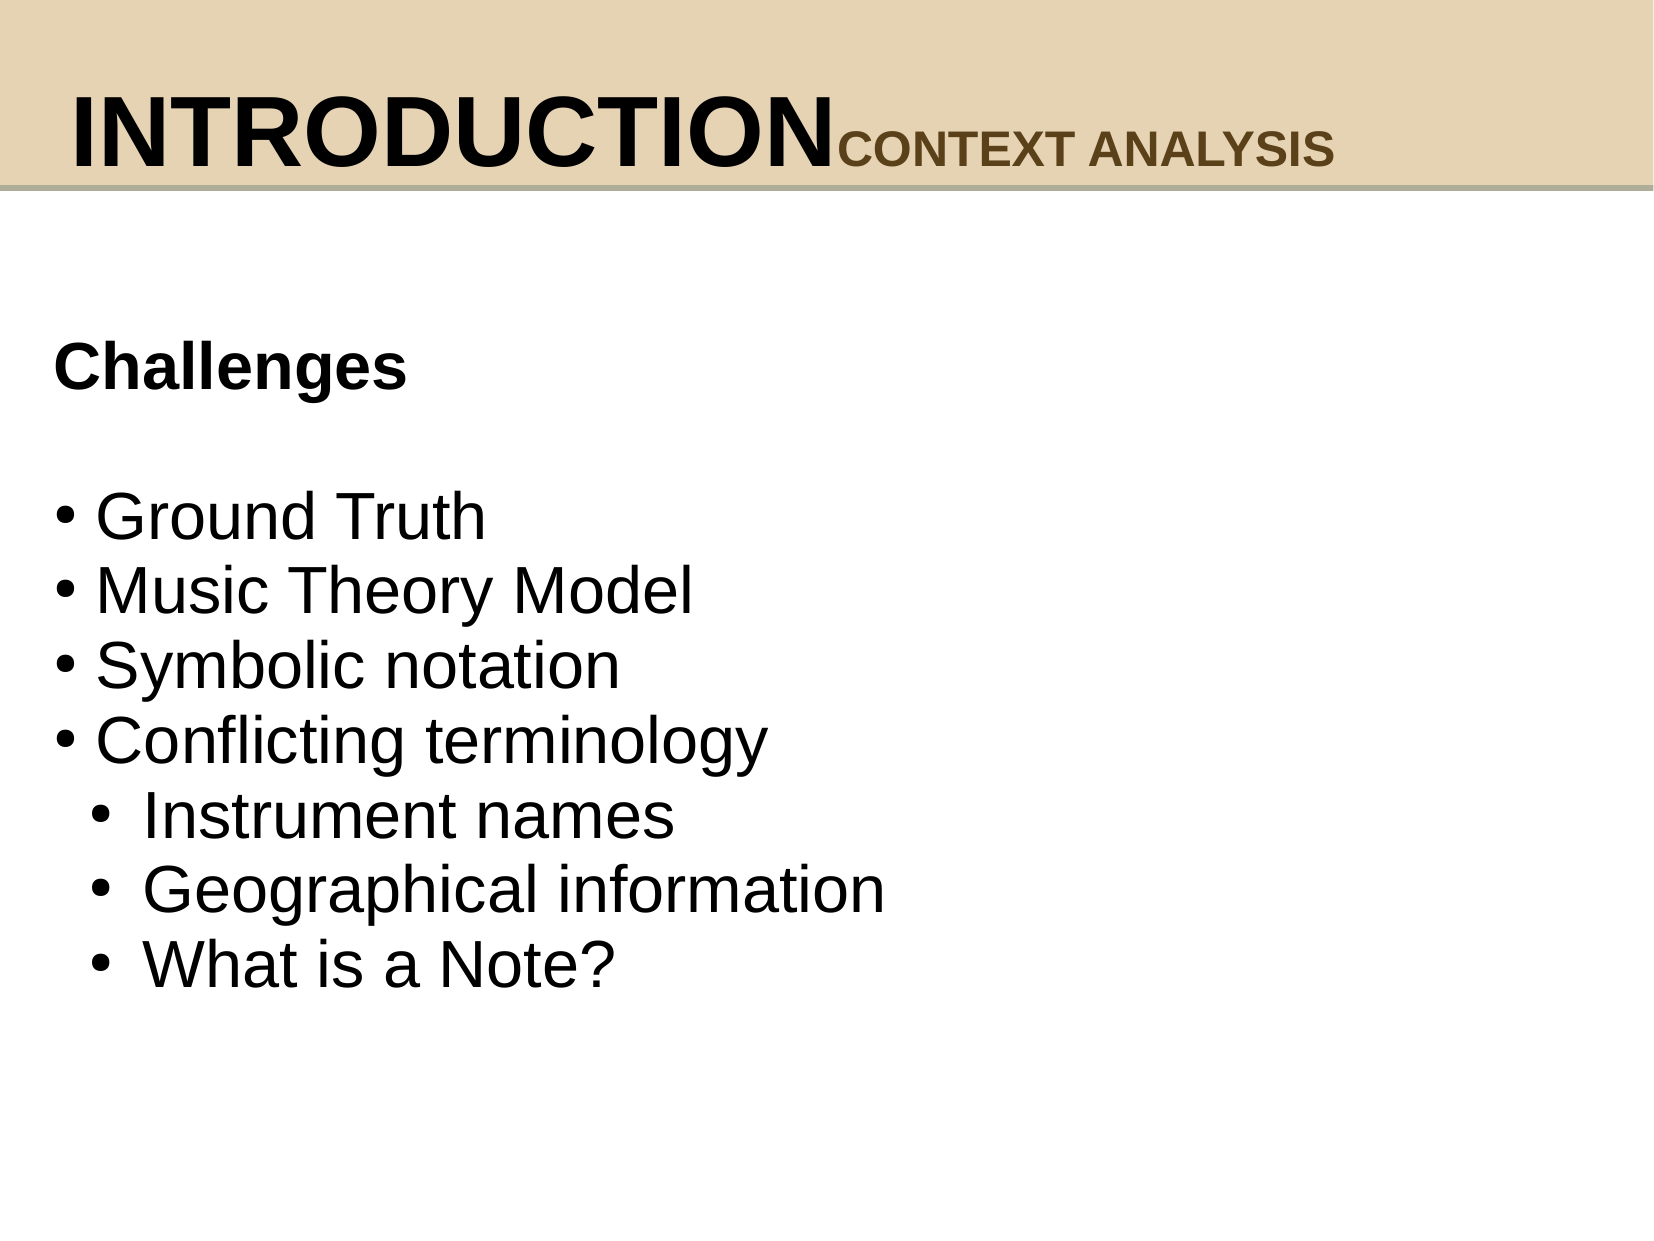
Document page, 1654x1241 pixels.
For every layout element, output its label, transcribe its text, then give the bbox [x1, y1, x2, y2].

title INTRODUCTIONCONTEXT ANALYSIS [0, 0, 1654, 188]
subtitle Challenges Ground Truth Music Theory Model Symbolic notation Conflicting terminology Instrument names Geographical information What is a Note? [53, 256, 1542, 1075]
